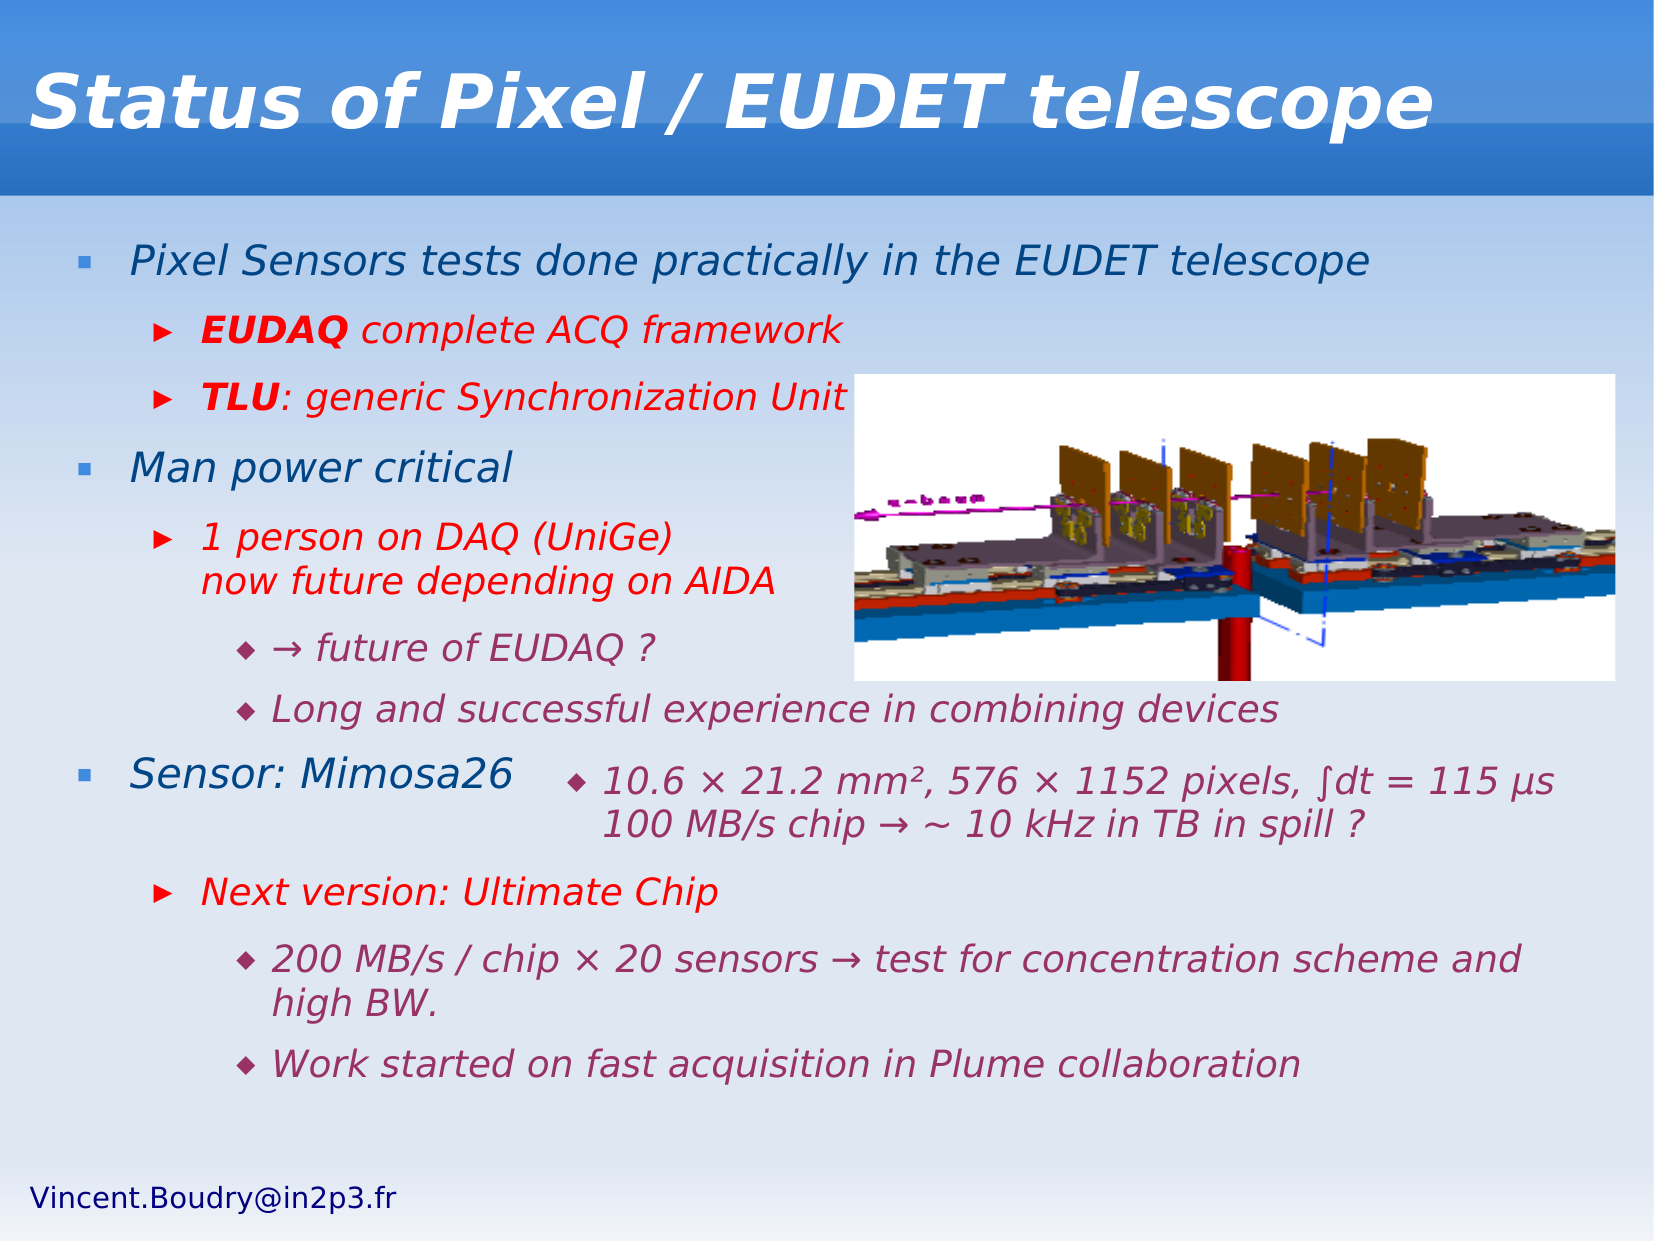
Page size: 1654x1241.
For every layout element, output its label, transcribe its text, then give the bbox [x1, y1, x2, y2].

title Status of Pixel / EUDET telescope [29, 7, 1654, 200]
list Pixel Sensors tests done practically in the EUDET telescope EUDAQ complete ACQ framework TLU: generic Synchronization Unit Man power critical 1 person on DAQ (UniGe) now future depending on AIDA → future of EUDAQ ? Long and successful experience in combining devices Sensor: Mimosa26 Next version: Ultimate Chip 200 MB/s / chip × 20 sensors → test for concentration scheme and high BW. Work started on fast acquisition in Plume collaboration [59, 236, 1595, 1137]
picture [0, 0, 1654, 1241]
text_box 10.6 × 21.2 mm², 576 × 1152 pixels, ∫dt = 115 μs 100 MB/s chip → ~ 10 kHz in TB in spill ? [389, 759, 1586, 847]
